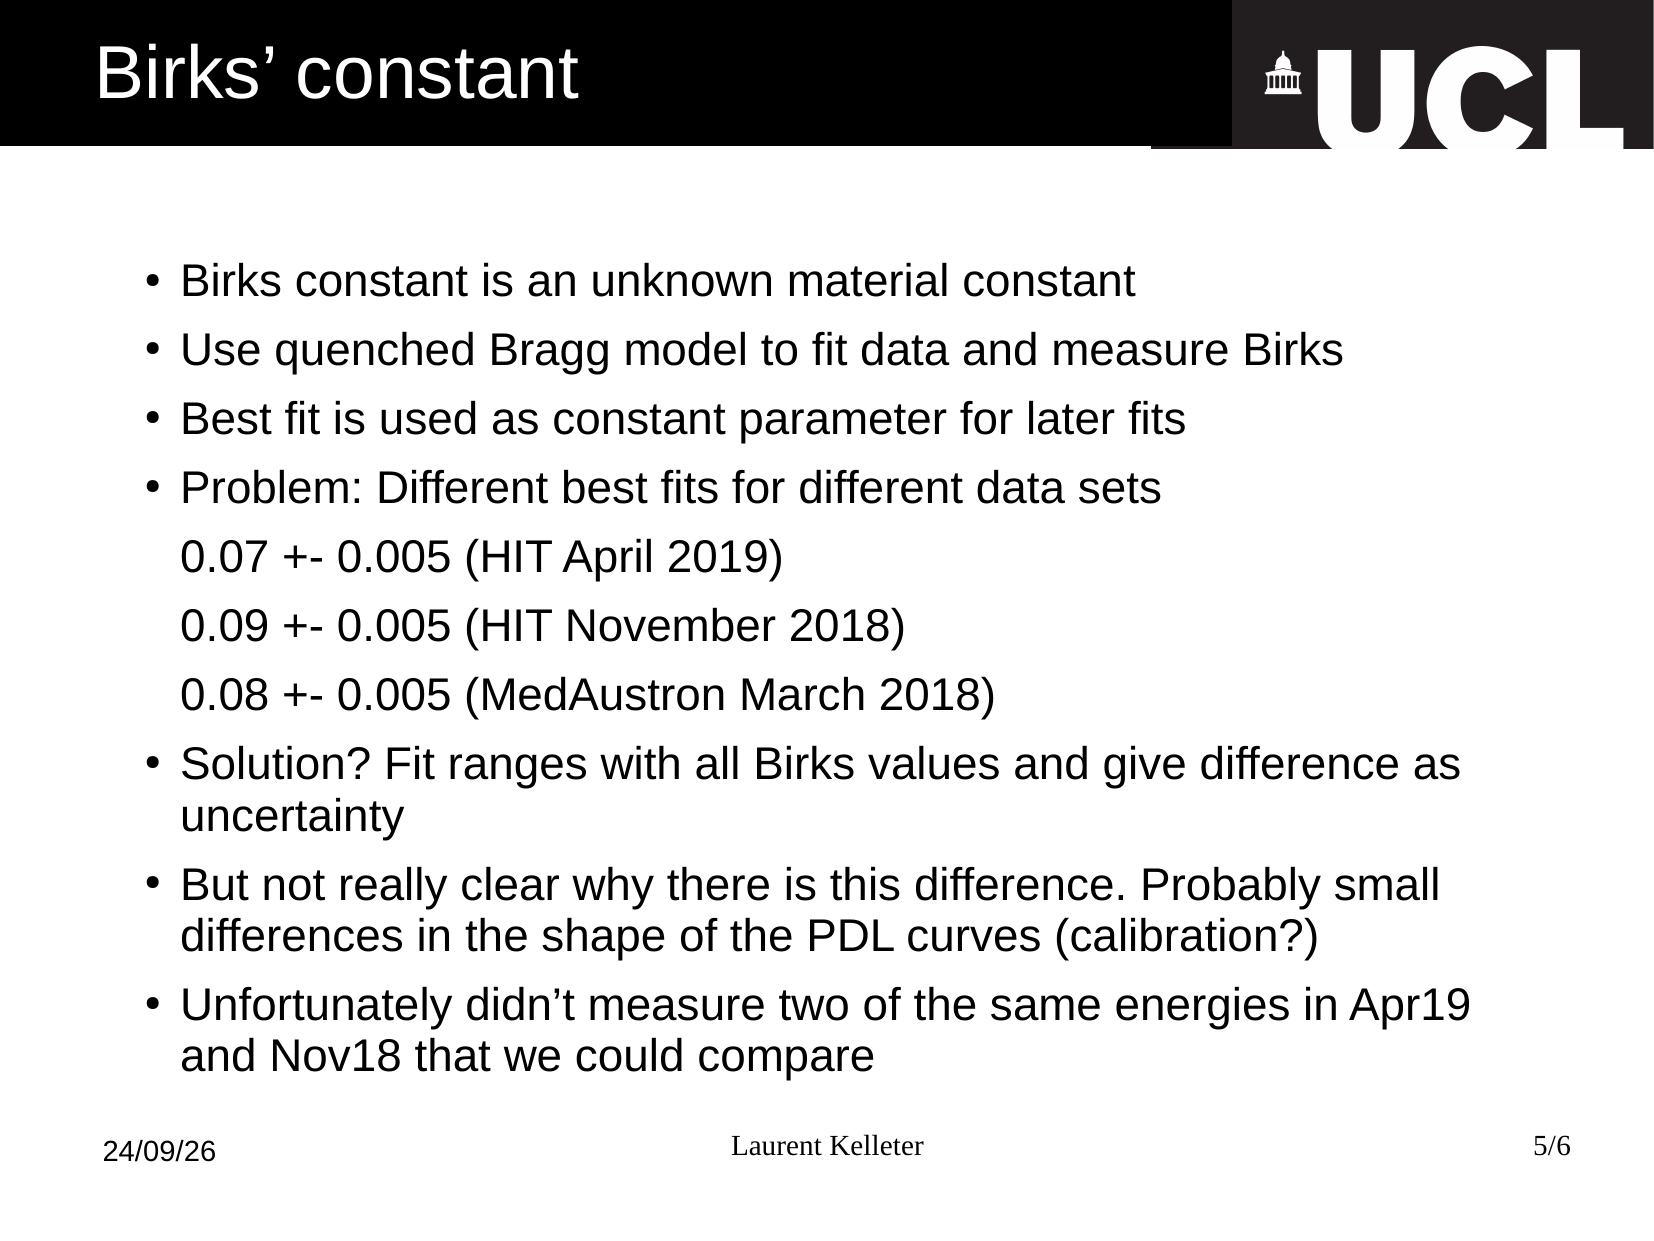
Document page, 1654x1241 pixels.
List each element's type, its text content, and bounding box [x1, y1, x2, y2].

text_box Birks constant is an unknown material constant Use quenched Bragg model to fit data and measure Birks Best fit is used as constant parameter for later fits Problem: Different best fits for different data sets 0.07 +- 0.005 (HIT April 2019) 0.09 +- 0.005 (HIT November 2018) 0.08 +- 0.005 (MedAustron March 2018) Solution? Fit ranges with all Birks values and give difference as uncertainty But not really clear why there is this difference. Probably small differences in the shape of the PDL curves (calibration?) Unfortunately didn’t measure two of the same energies in Apr19 and Nov18 that we could compare [129, 248, 1524, 1142]
picture [1151, 0, 1654, 149]
title Birks’ constant [94, 0, 1241, 147]
